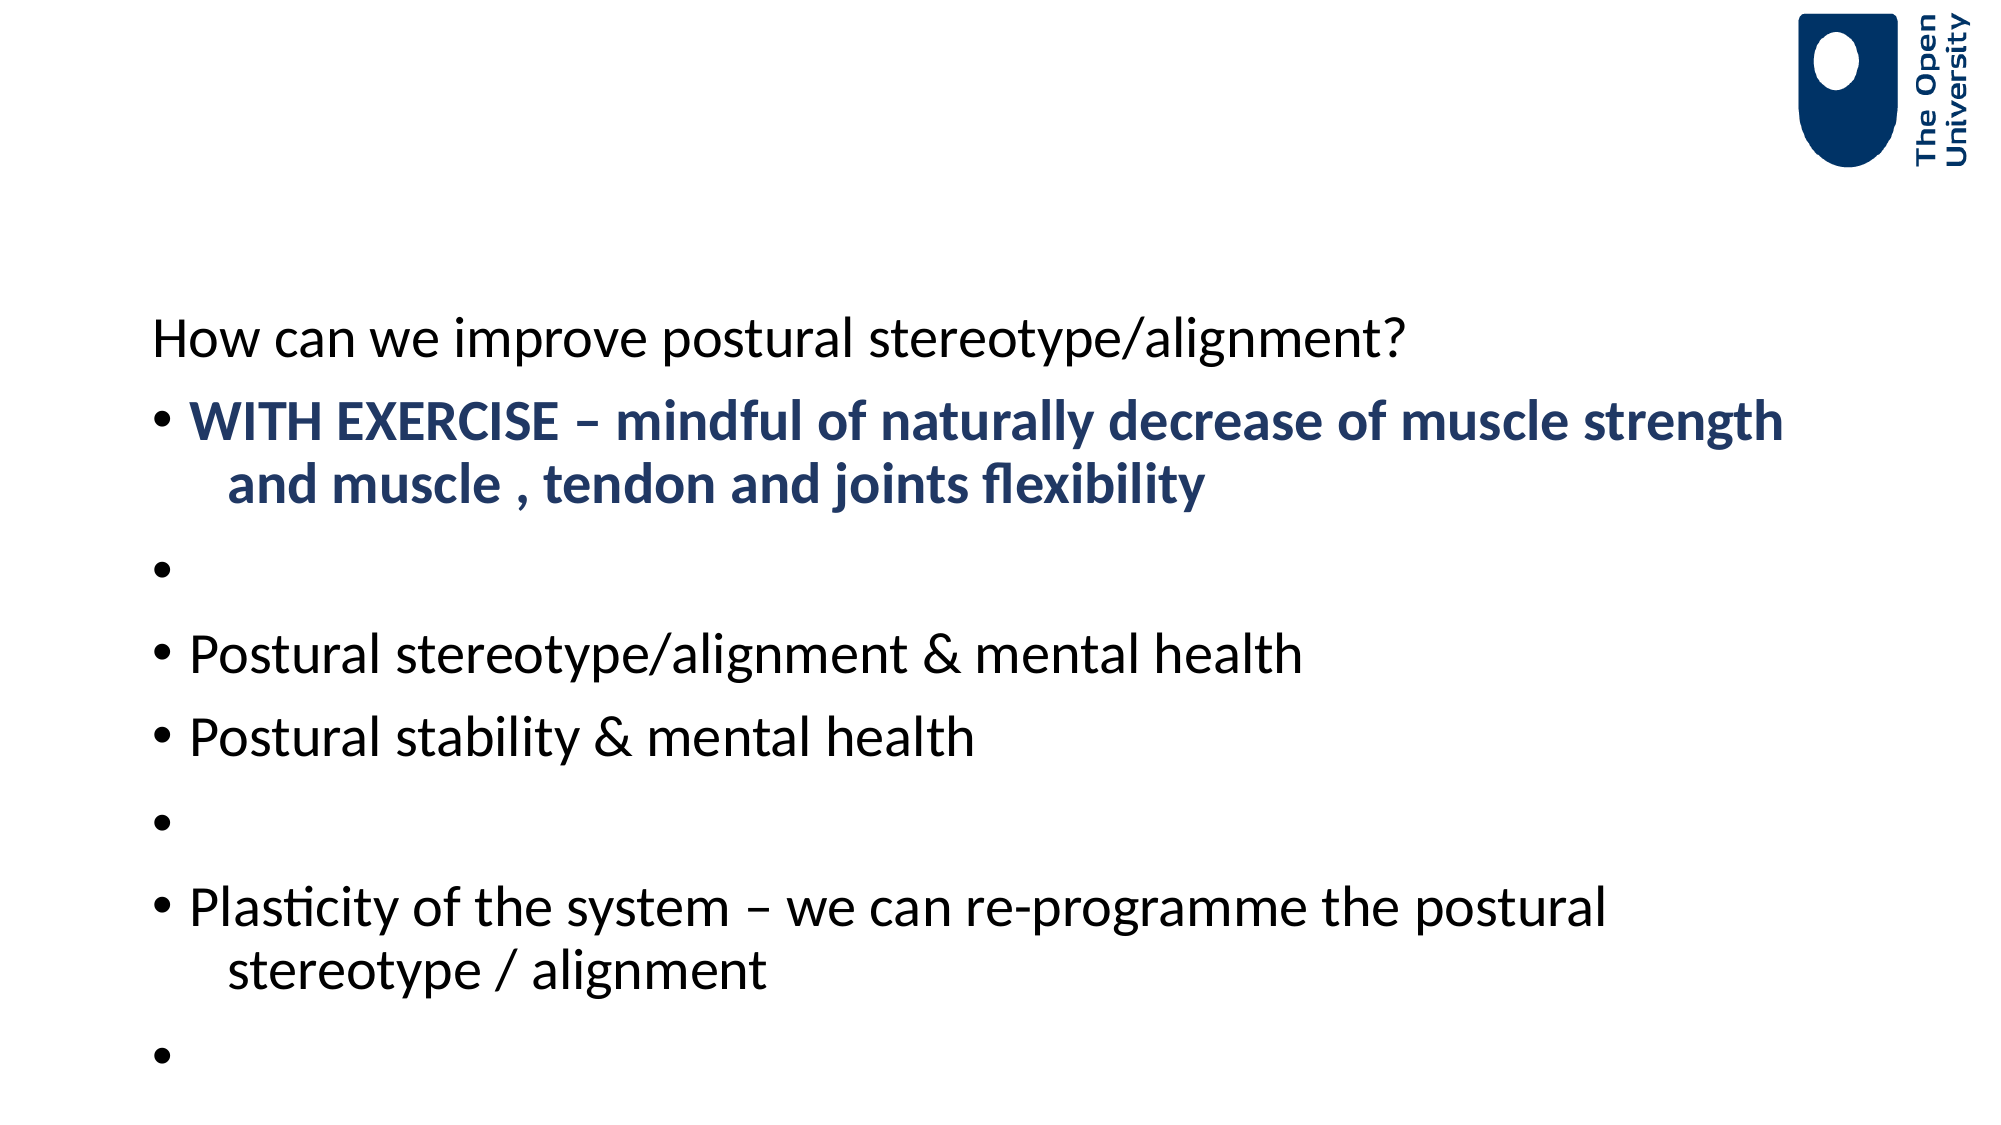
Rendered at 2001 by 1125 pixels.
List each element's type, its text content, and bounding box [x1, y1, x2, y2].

list How can we improve postural stereotype/alignment? WITH EXERCISE – mindful of naturally decrease of muscle strength and muscle , tendon and joints flexibility Postural stereotype/alignment & mental health Postural stability & mental health Plasticity of the system – we can re-programme the postural stereotype / alignment [137, 299, 1863, 1014]
picture [1797, 10, 1971, 170]
